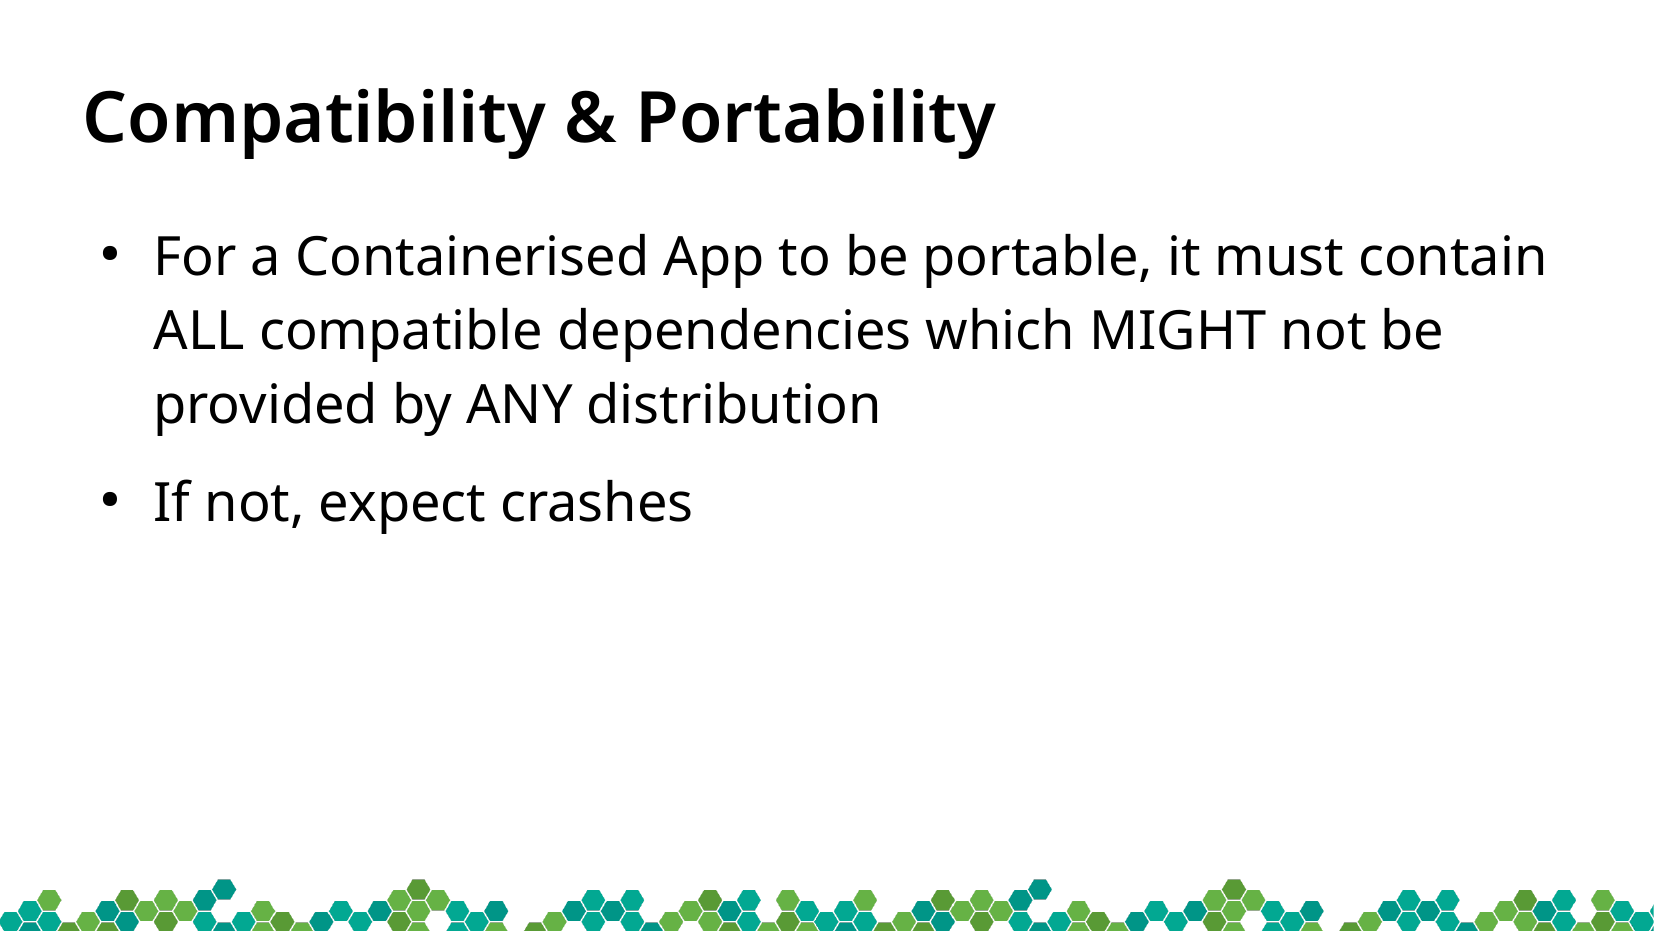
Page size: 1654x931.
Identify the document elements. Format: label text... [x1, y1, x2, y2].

title Compatibility & Portability [82, 37, 1571, 193]
list For a Containerised App to be portable, it must contain ALL compatible dependencies which MIGHT not be provided by ANY distribution If not, expect crashes [82, 217, 1571, 758]
picture [0, 871, 1654, 931]
